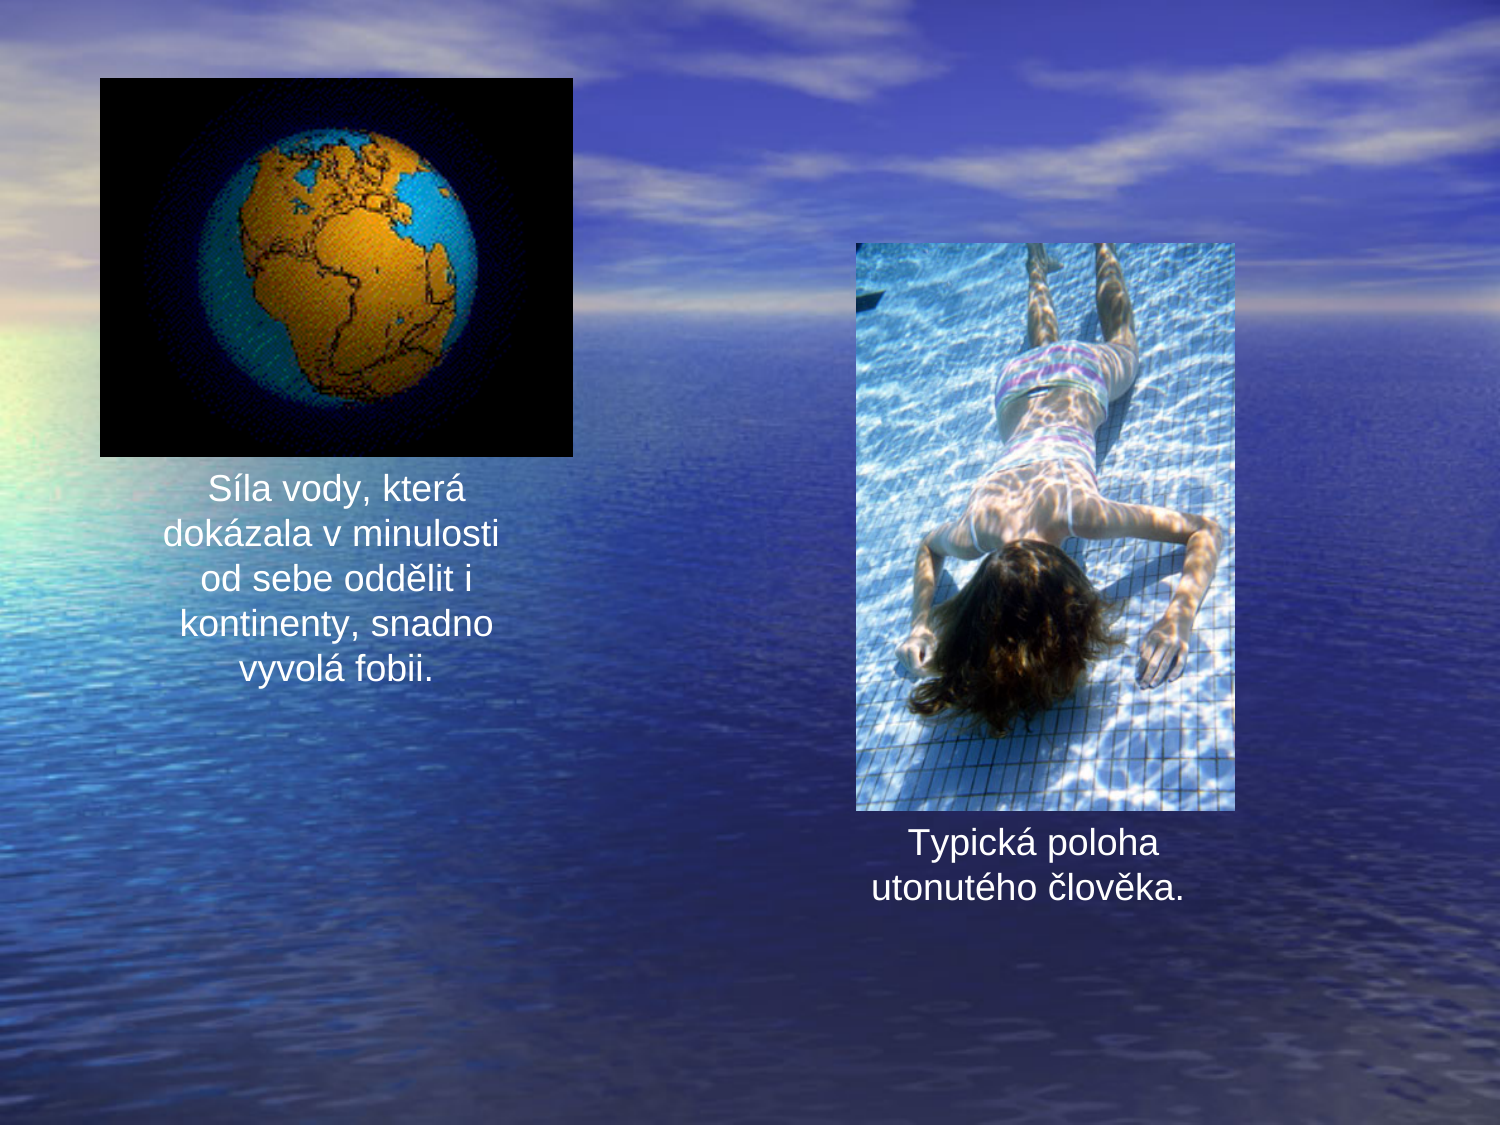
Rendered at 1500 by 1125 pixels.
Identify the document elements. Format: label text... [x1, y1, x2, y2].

text_box Síla vody, která dokázala v minulosti od sebe oddělit i kontinenty, snadno vyvolá fobii. [123, 456, 550, 697]
text_box [100, 78, 573, 457]
text_box [856, 243, 1235, 811]
text_box Typická poloha utonutého člověka. [856, 810, 1211, 917]
picture [0, 0, 1500, 1125]
